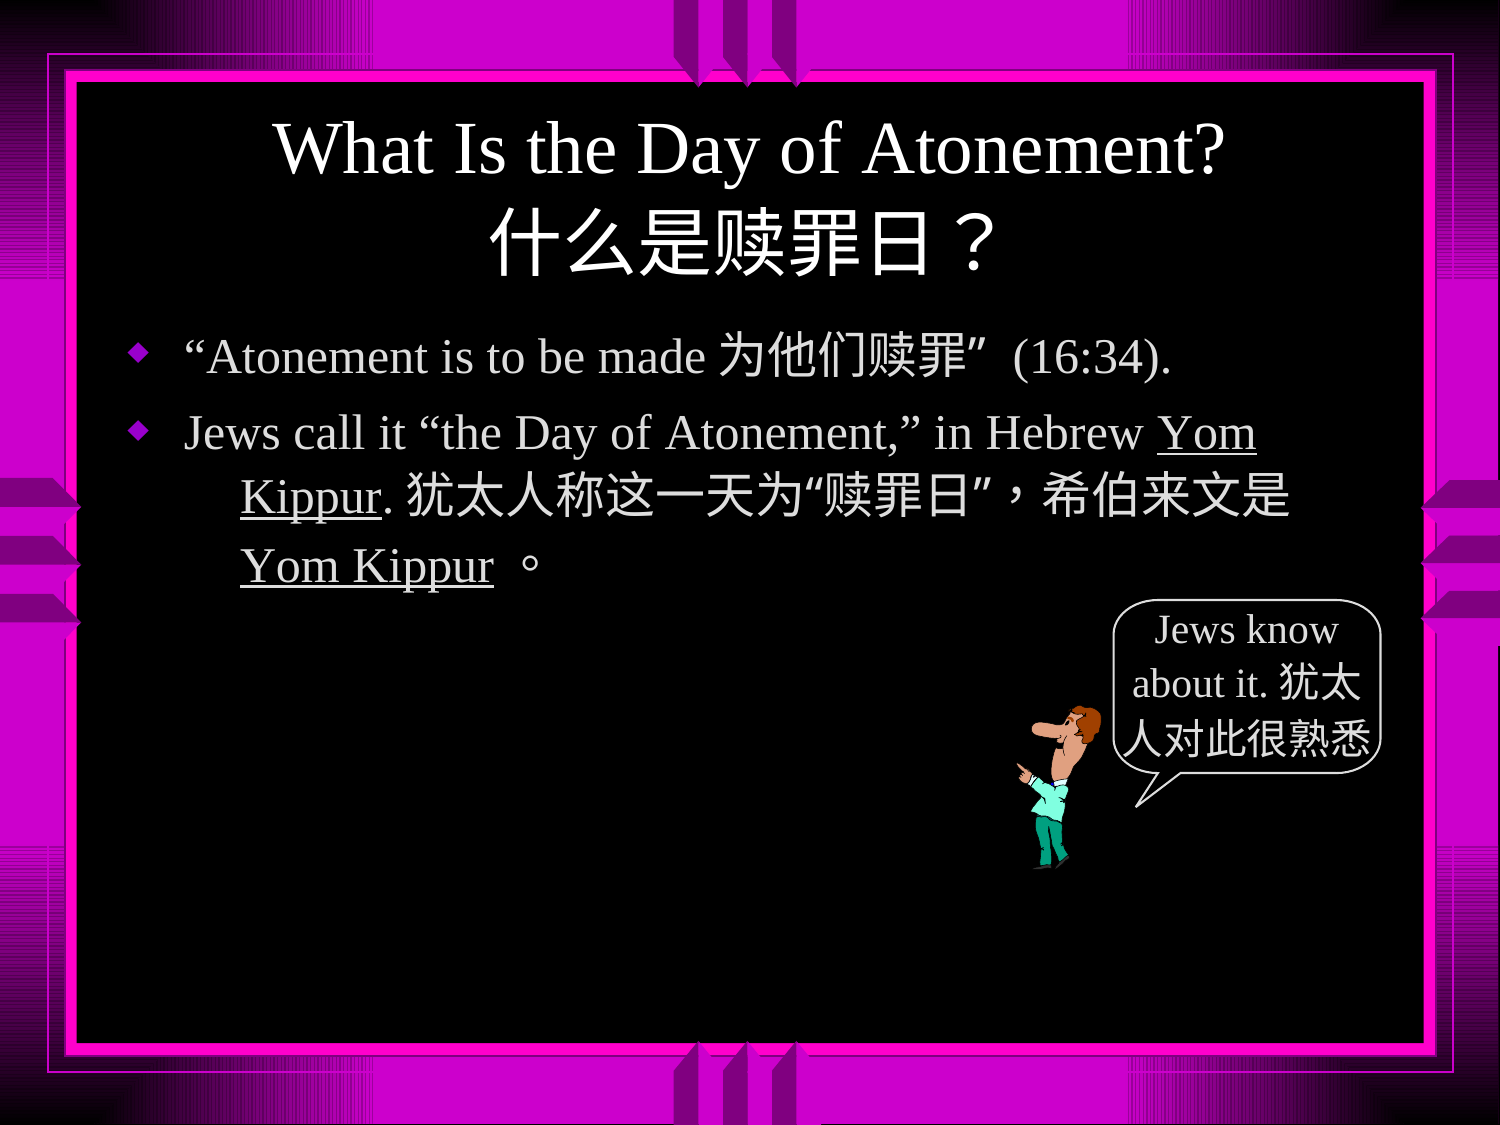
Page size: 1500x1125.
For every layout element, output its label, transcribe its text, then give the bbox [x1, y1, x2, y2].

list “Atonement is to be made为他们赎罪” (16:34). Jews call it “the Day of Atonement,” in Hebrew Yom Kippur.犹太人称这一天为“赎罪日”，希伯来文是 Yom Kippur。 [112, 312, 1388, 881]
text_box Jews know about it.犹太 人对此很熟悉 [1113, 600, 1381, 808]
chart [1015, 704, 1103, 871]
title What Is the Day of Atonement? 什么是赎罪日？ [52, 112, 1448, 300]
